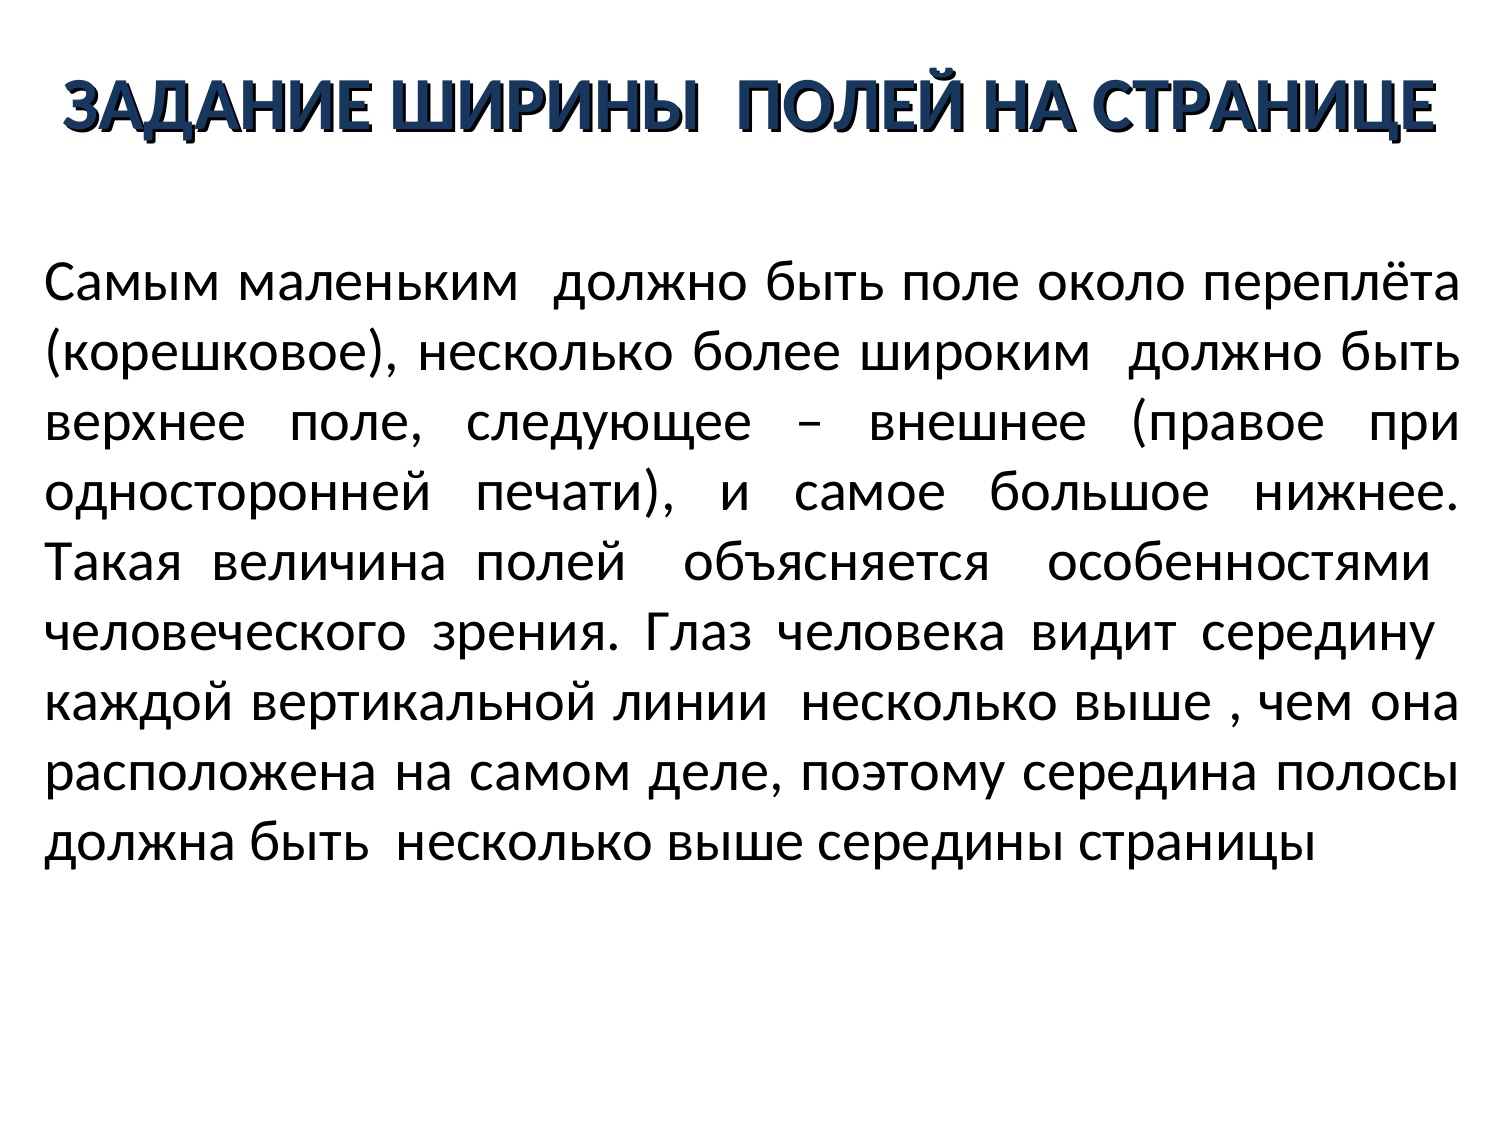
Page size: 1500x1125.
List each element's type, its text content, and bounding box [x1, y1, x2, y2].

text_box ЗАДАНИЕ ШИРИНЫ ПОЛЕЙ НА СТРАНИЦЕ [35, 46, 1465, 153]
text_box Самым маленьким должно быть поле около переплёта (корешковое), несколько более широким должно быть верхнее поле, следующее – внешнее (правое при односторонней печати), и самое большое нижнее. Такая величина полей объясняется особенностями человеческого зрения. Глаз человека видит середину каждой вертикальной линии несколько выше , чем она расположена на самом деле, поэтому середина полосы должна быть несколько выше середины страницы [29, 234, 1477, 880]
